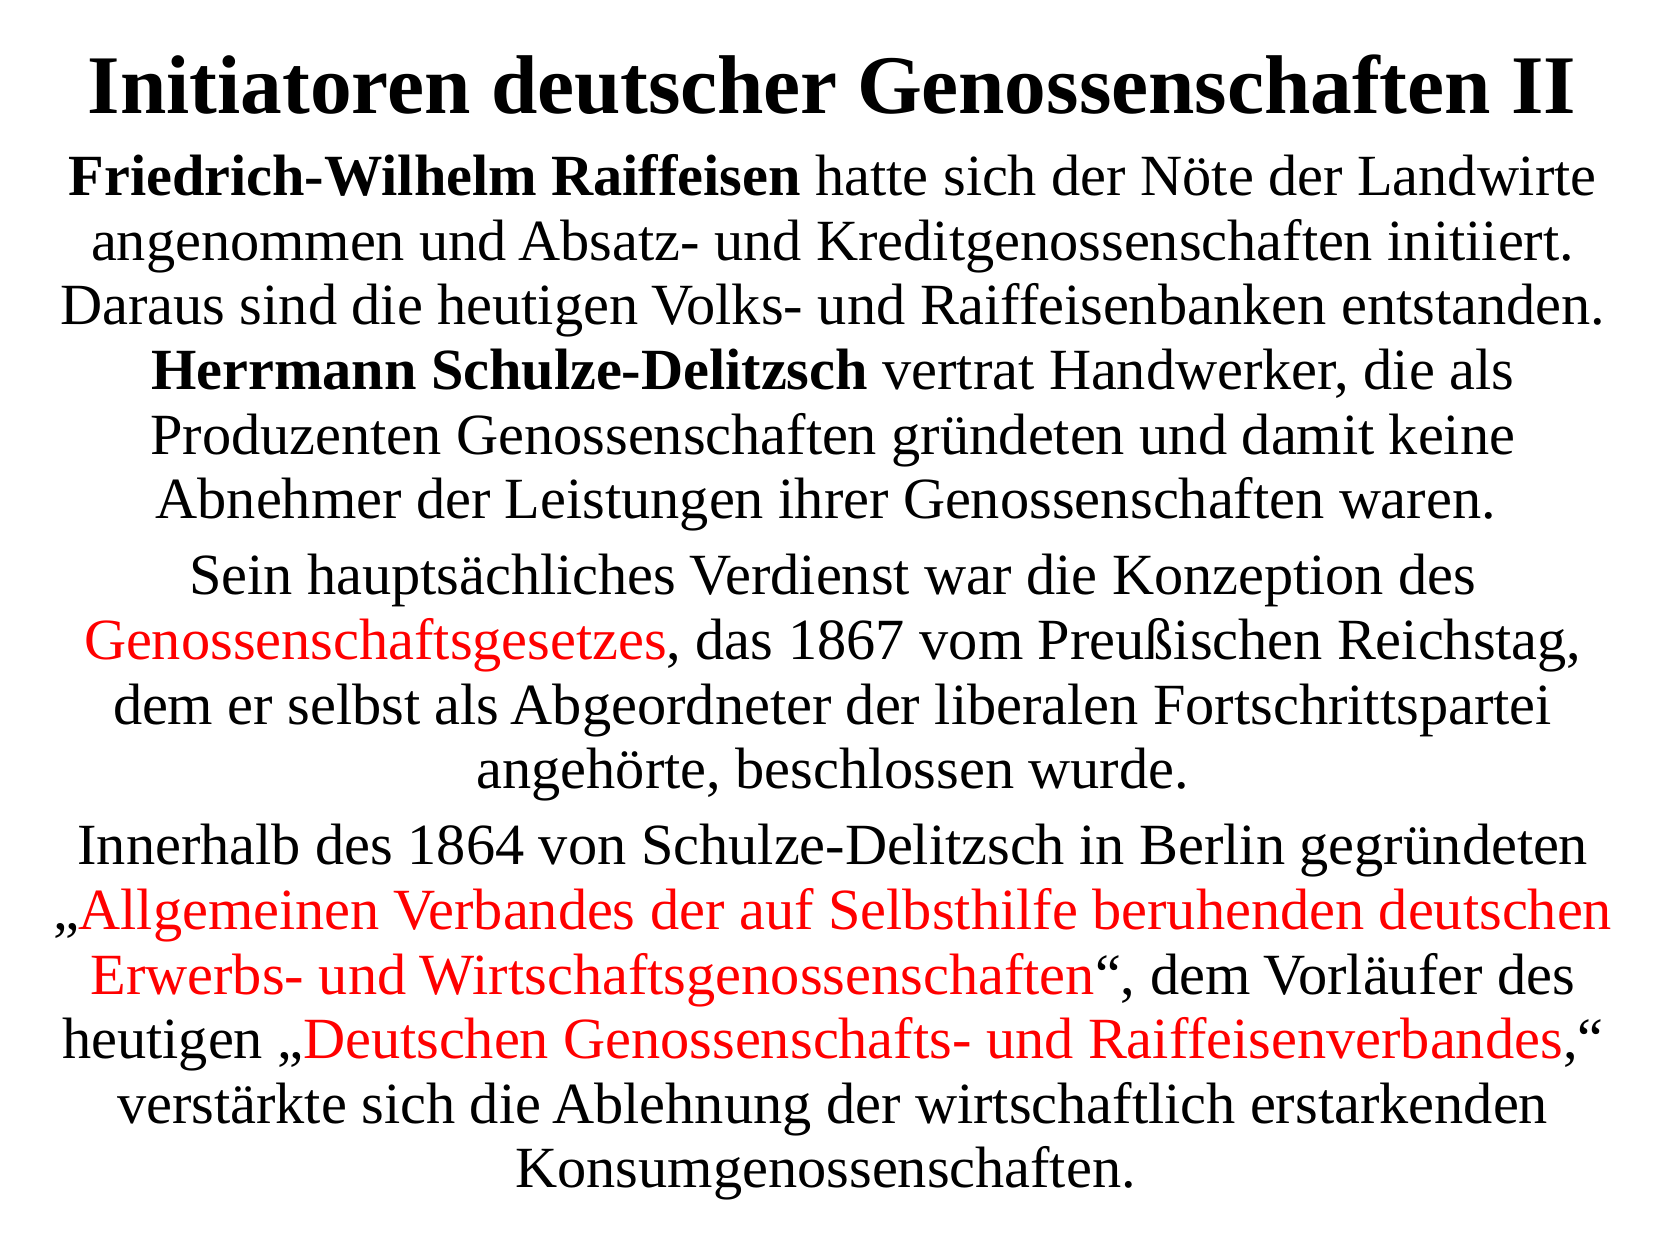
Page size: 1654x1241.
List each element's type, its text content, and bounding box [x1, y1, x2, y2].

text_box Initiatoren deutscher Genossenschaften II Friedrich-Wilhelm Raiffeisen hatte sich der Nöte der Landwirte angenommen und Absatz- und Kreditgenossenschaften initiiert. Daraus sind die heutigen Volks- und Raiffeisenbanken entstanden. Herrmann Schulze-Delitzsch vertrat Handwerker, die als Produzenten Genossenschaften gründeten und damit keine Abnehmer der Leistungen ihrer Genossen­schaften waren. Sein hauptsächliches Verdienst war die Konzeption des Genossenschaftsgesetzes, das 1867 vom Preußischen Reichstag, dem er selbst als Abgeordneter der liberalen Fortschrittspartei angehörte, beschlossen wurde. Innerhalb des 1864 von Schulze-Delitzsch in Berlin gegründeten „Allgemeinen Verbandes der auf Selbsthilfe beruhenden deutschen Erwerbs- und Wirtschaftsgenossenschaften“, dem Vorläufer des heutigen „Deutschen Genossenschafts- und Raiffeisenverbandes,“ verstärkte sich die Ablehnung der wirtschaftlich erstarkenden Konsumgenossenschaften. [38, 32, 1630, 1212]
